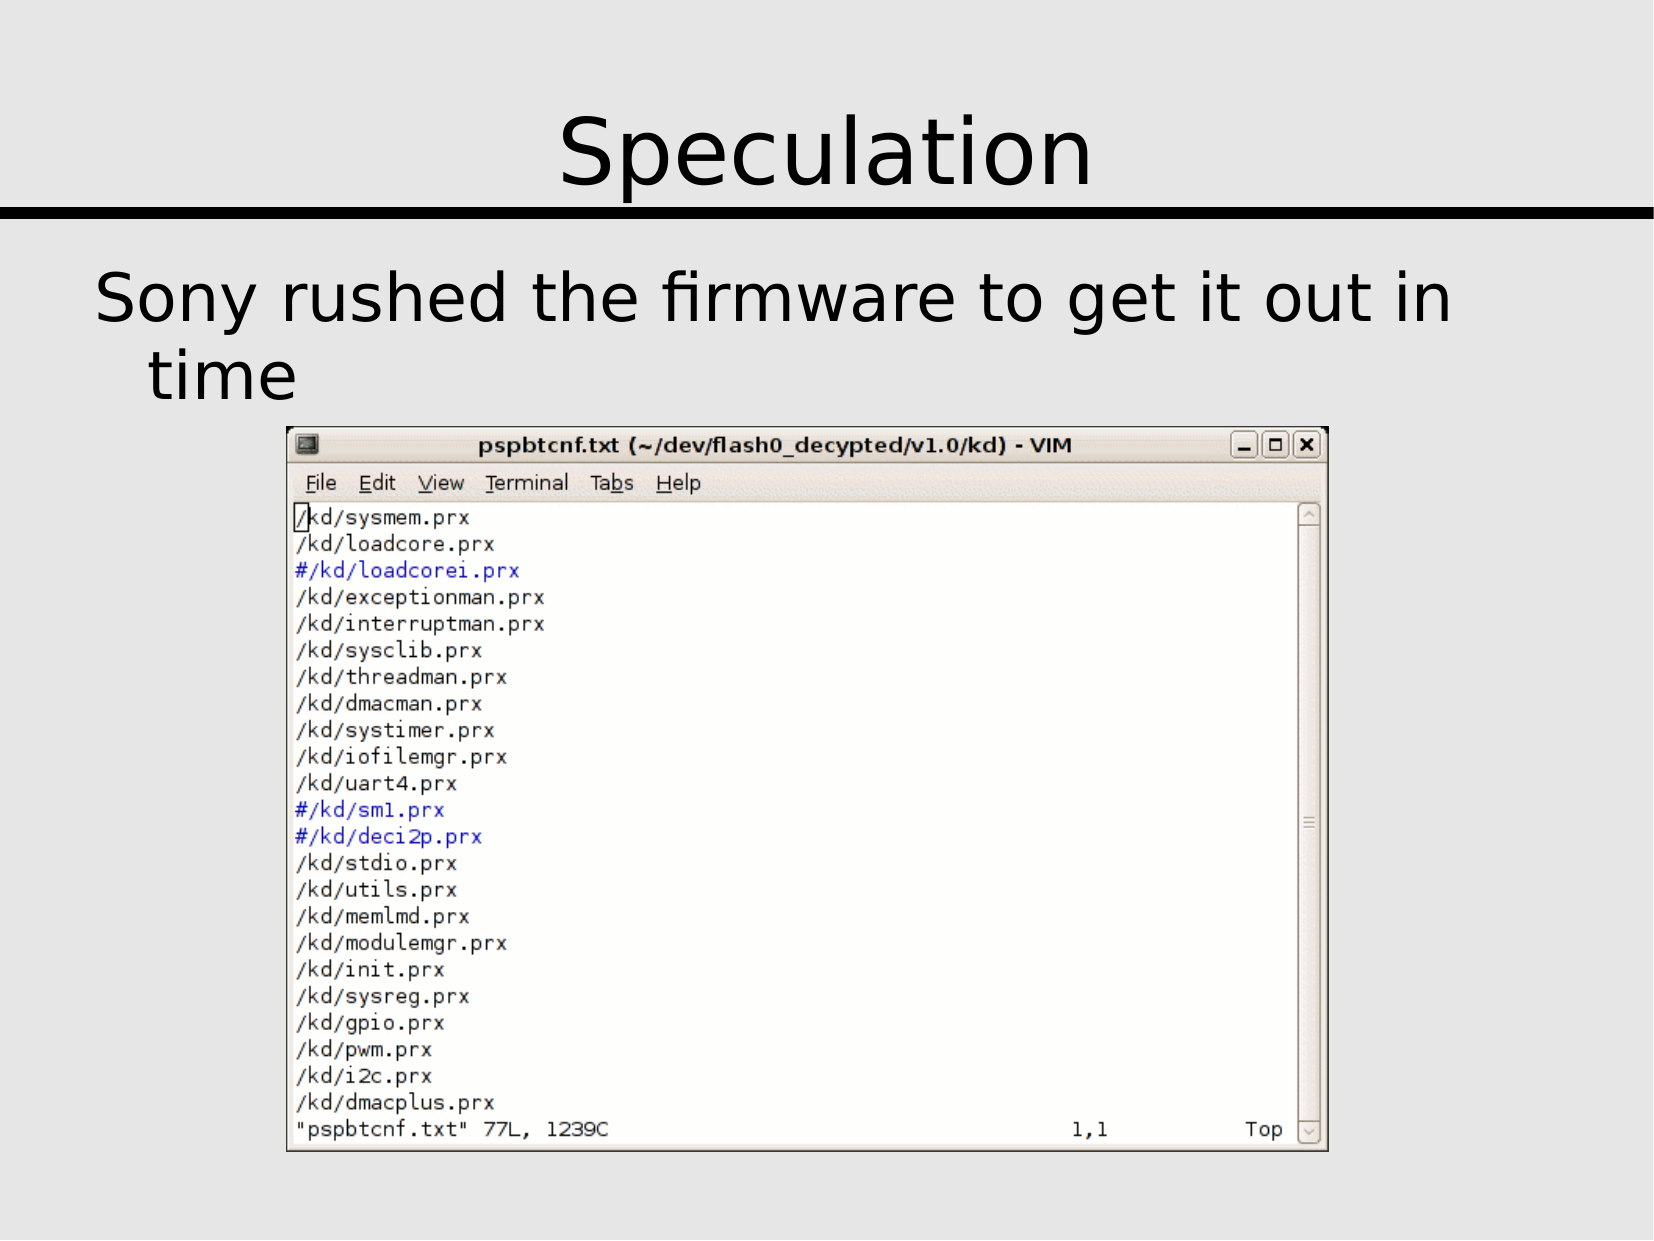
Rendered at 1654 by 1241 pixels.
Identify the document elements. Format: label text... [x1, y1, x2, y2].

title Speculation [82, 56, 1571, 250]
list Sony rushed the firmware to get it out in time [76, 259, 1565, 1063]
picture [286, 426, 1329, 1152]
